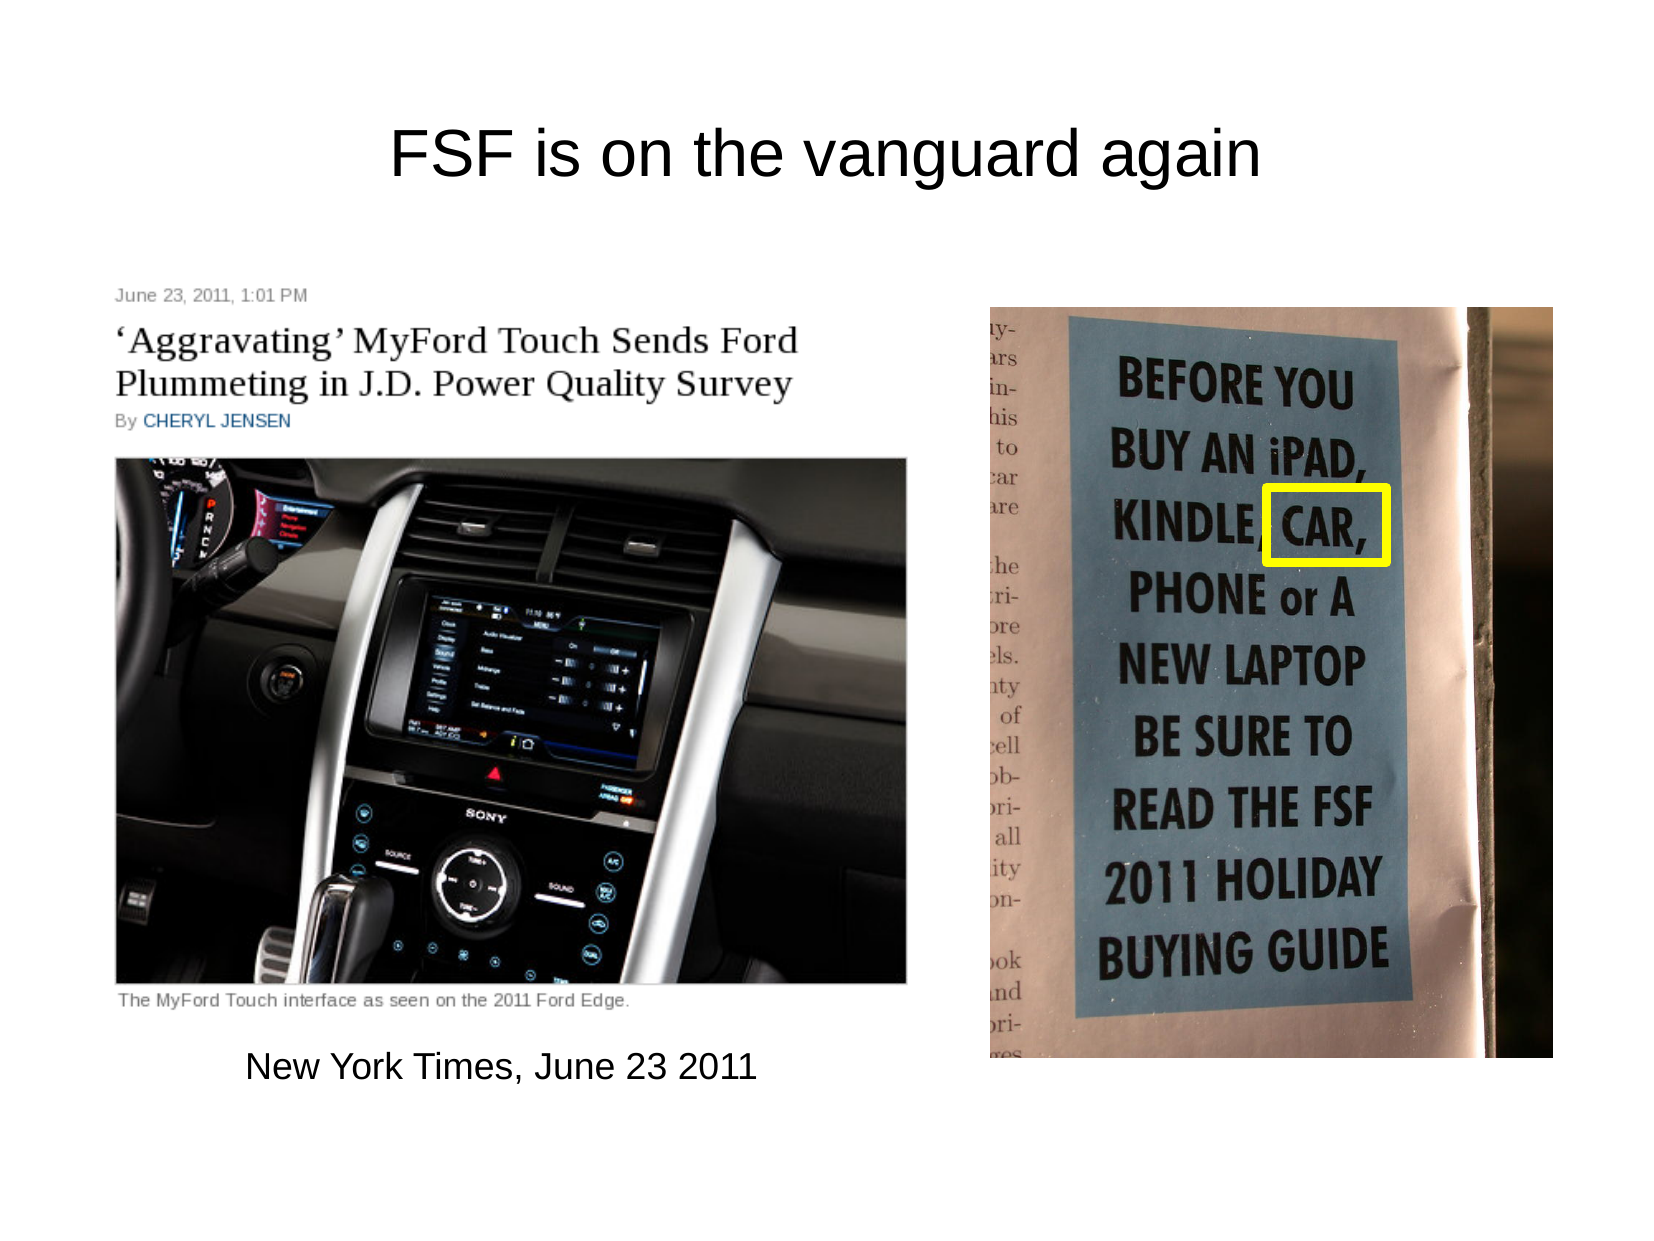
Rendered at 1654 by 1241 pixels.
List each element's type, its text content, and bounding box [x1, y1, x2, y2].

picture [990, 307, 1553, 1058]
title FSF is on the vanguard again [82, 49, 1571, 257]
picture [67, 269, 946, 1021]
text_box New York Times, June 23 2011 [230, 1038, 776, 1096]
